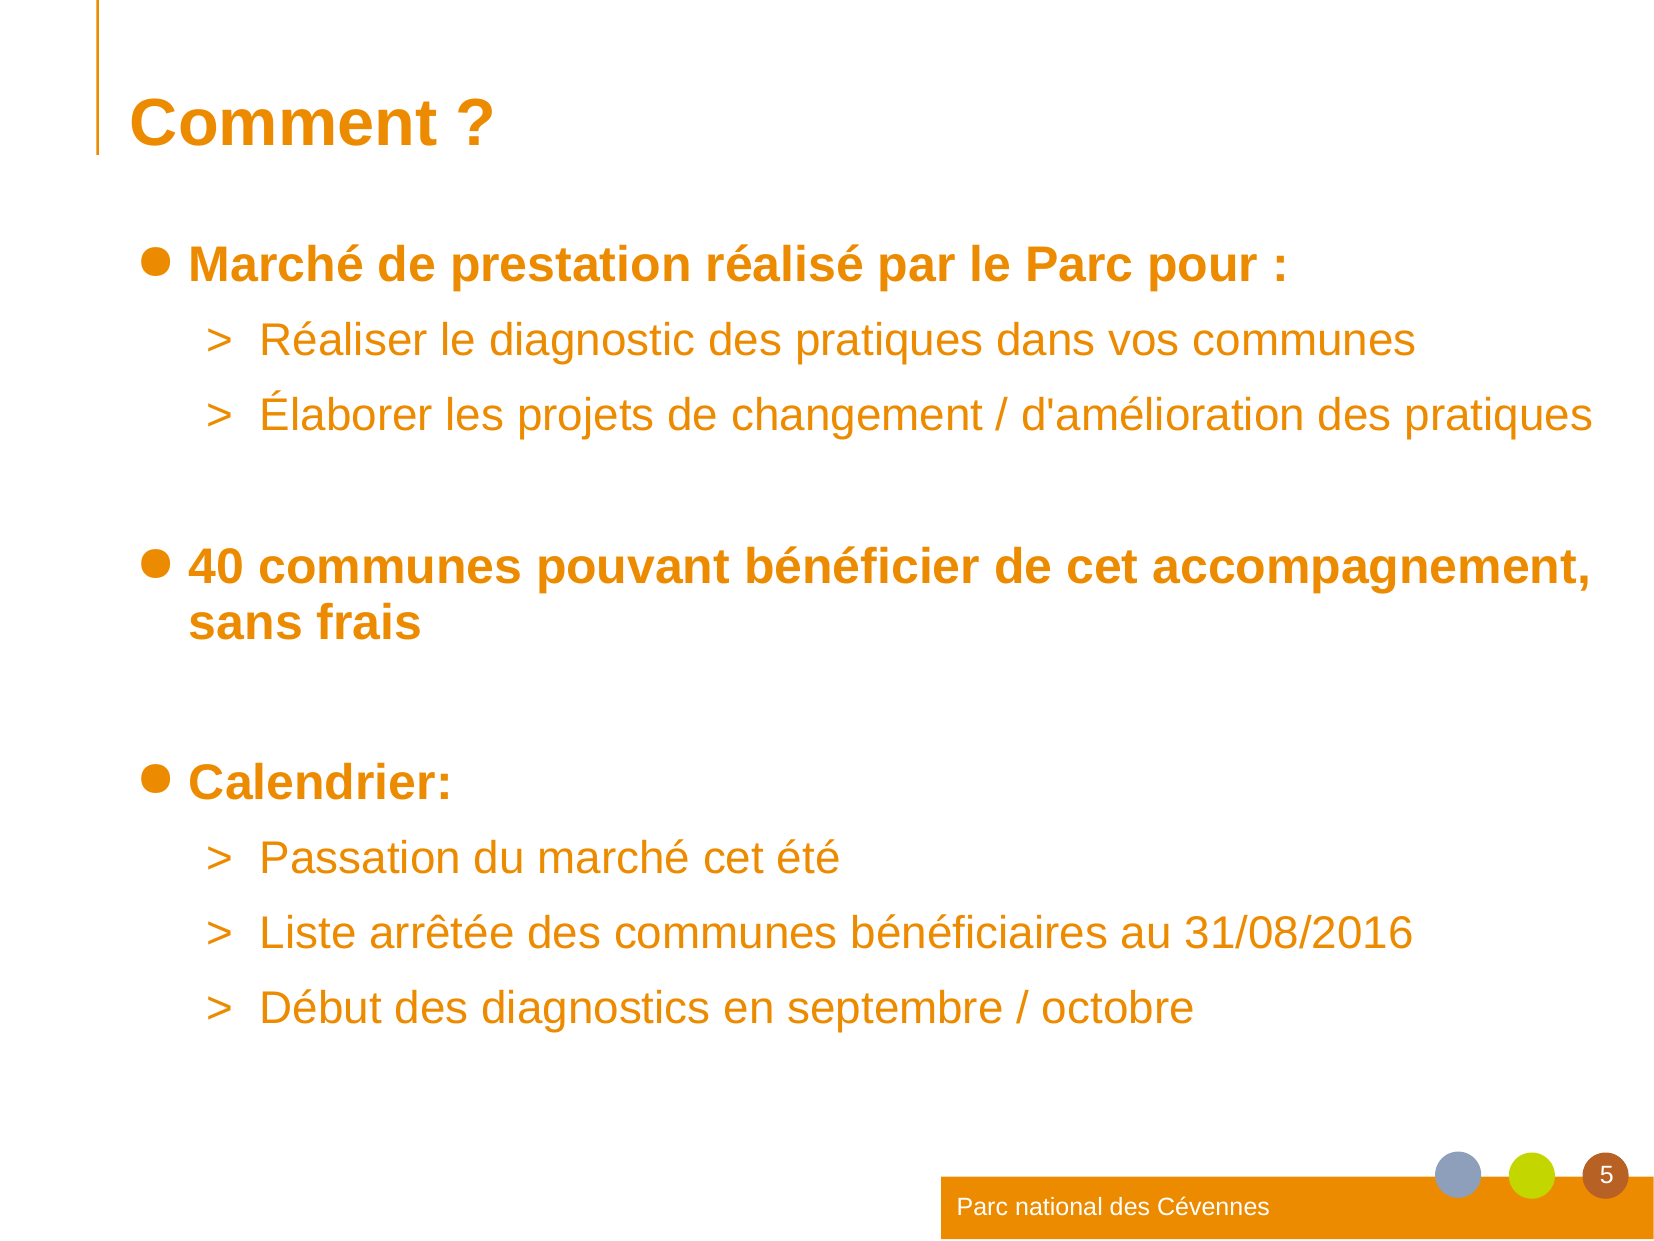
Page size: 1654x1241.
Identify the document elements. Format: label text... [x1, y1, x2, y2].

list Calendrier: Passation du marché cet été Liste arrêtée des communes bénéficiaires au 31/08/2016 Début des diagnostics en septembre / octobre [118, 754, 1625, 1109]
list Marché de prestation réalisé par le Parc pour : Réaliser le diagnostic des pratiques dans vos communes Élaborer les projets de changement / d'amélioration des pratiques 40 communes pouvant bénéficier de cet accompagnement, sans frais [118, 236, 1625, 654]
title Comment ? [129, 11, 1619, 160]
